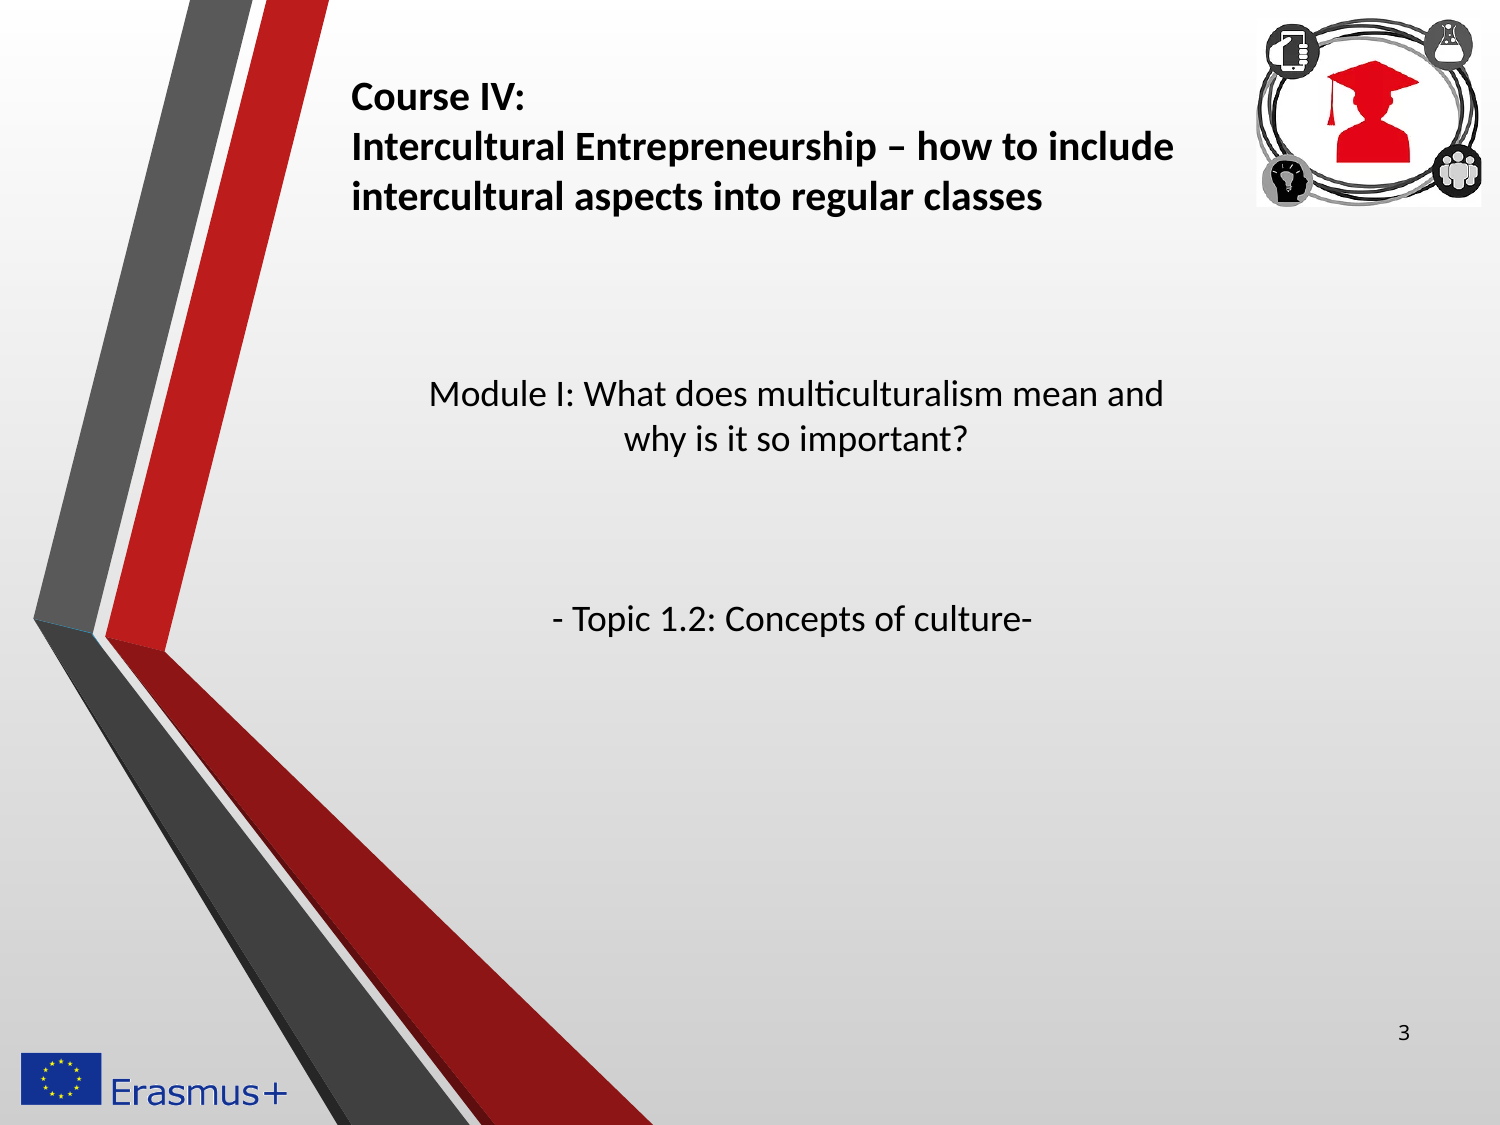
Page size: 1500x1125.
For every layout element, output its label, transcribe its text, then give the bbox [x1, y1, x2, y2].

picture [1256, 18, 1482, 207]
text_box Course IV: Intercultural Entrepreneurship – how to include intercultural aspects into regular classes [336, 61, 1258, 227]
picture [5, 1037, 302, 1120]
slide_number <numer> [1357, 1003, 1425, 1064]
chart [1258, 19, 1483, 209]
text_box Module I: What does multiculturalism mean and why is it so important? - Topic 1.2: Concepts of culture- [389, 361, 1205, 647]
